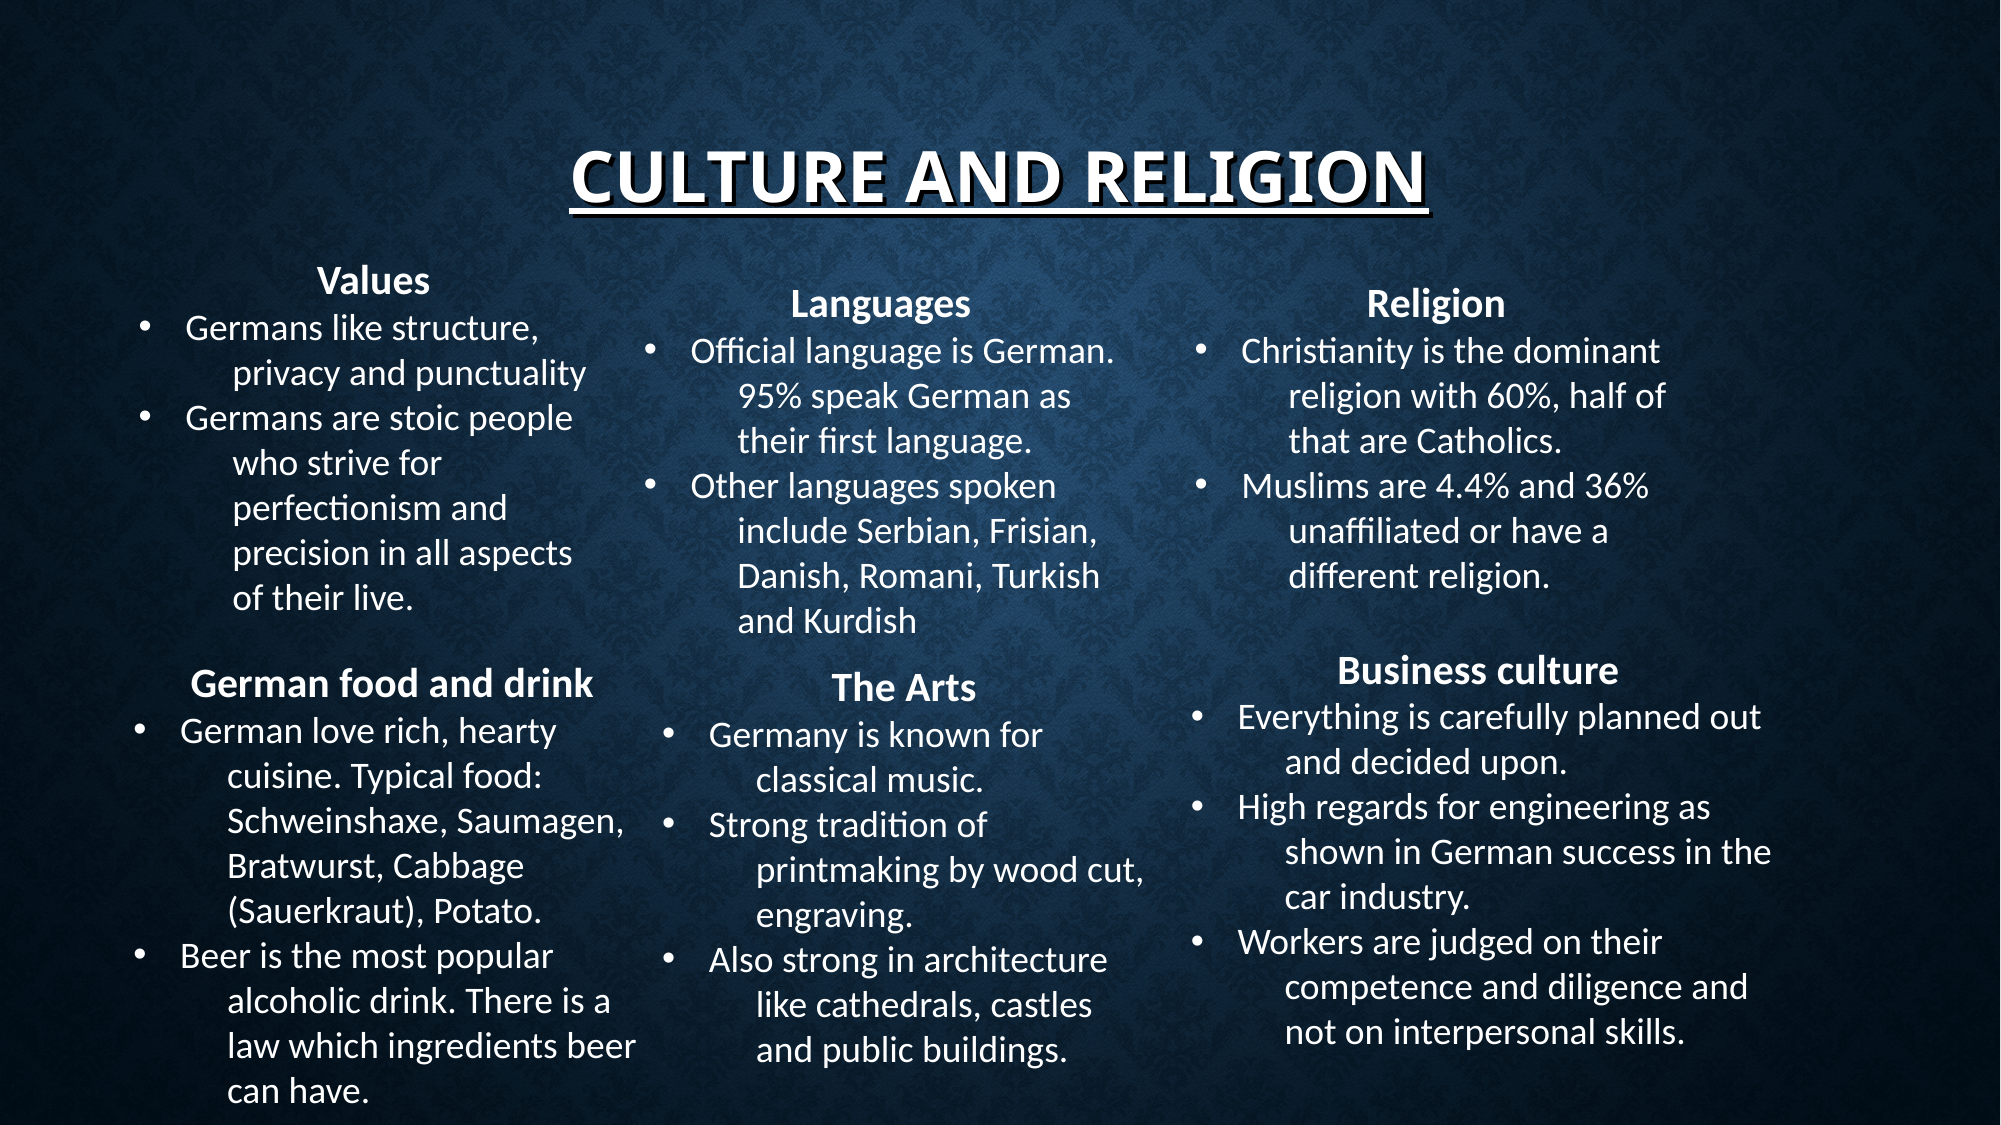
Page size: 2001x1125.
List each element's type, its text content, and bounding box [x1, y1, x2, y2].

text_box The Arts Germany is known for classical music. Strong tradition of printmaking by wood cut, engraving. Also strong in architecture like cathedrals, castles and public buildings. [647, 652, 1162, 1082]
text_box German food and drink German love rich, hearty cuisine. Typical food: Schweinshaxe, Saumagen, Bratwurst, Cabbage (Sauerkraut), Potato. Beer is the most popular alcoholic drink. There is a law which ingredients beer can have. [118, 648, 682, 1123]
text_box Values Germans like structure, privacy and punctuality Germans are stoic people who strive for perfectionism and precision in all aspects of their live. [123, 245, 624, 630]
text_box Business culture Everything is carefully planned out and decided upon. High regards for engineering as shown in German success in the car industry. Workers are judged on their competence and diligence and not on interpersonal skills. [1175, 635, 1791, 1065]
text_box Religion Christianity is the dominant religion with 60%, half of that are Catholics. Muslims are 4.4% and 36% unaffiliated or have a different religion. [1179, 268, 1694, 607]
title Culture and Religion [149, 71, 1849, 289]
text_box Languages Official language is German. 95% speak German as their first language. Other languages spoken include Serbian, Frisian, Danish, Romani, Turkish and Kurdish [628, 268, 1143, 652]
